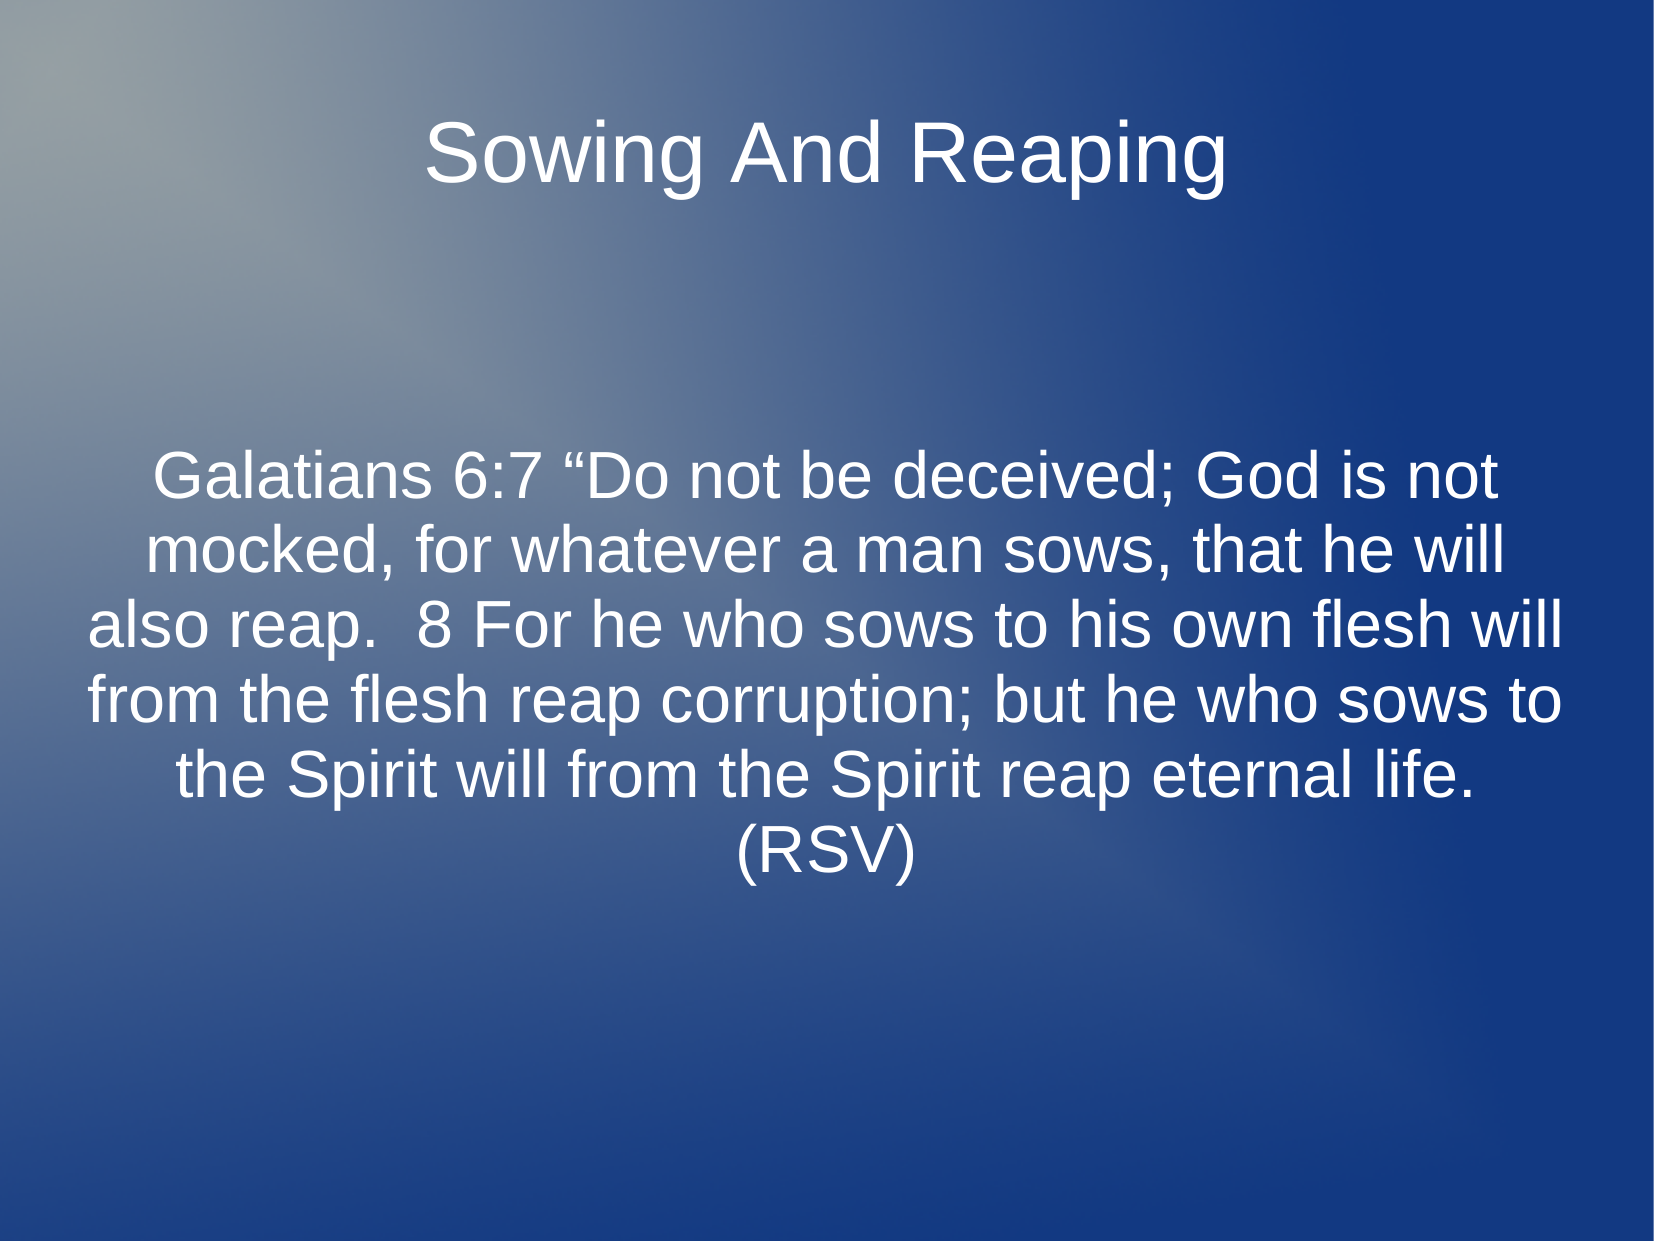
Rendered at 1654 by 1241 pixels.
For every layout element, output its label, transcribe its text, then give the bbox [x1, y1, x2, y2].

picture [0, 0, 1654, 1241]
subtitle Galatians 6:7 “Do not be deceived; God is not mocked, for whatever a man sows, that he will also reap. 8 For he who sows to his own flesh will from the flesh reap corruption; but he who sows to the Spirit will from the Spirit reap eternal life. (RSV) [82, 290, 1571, 1109]
title Sowing And Reaping [82, 49, 1571, 257]
